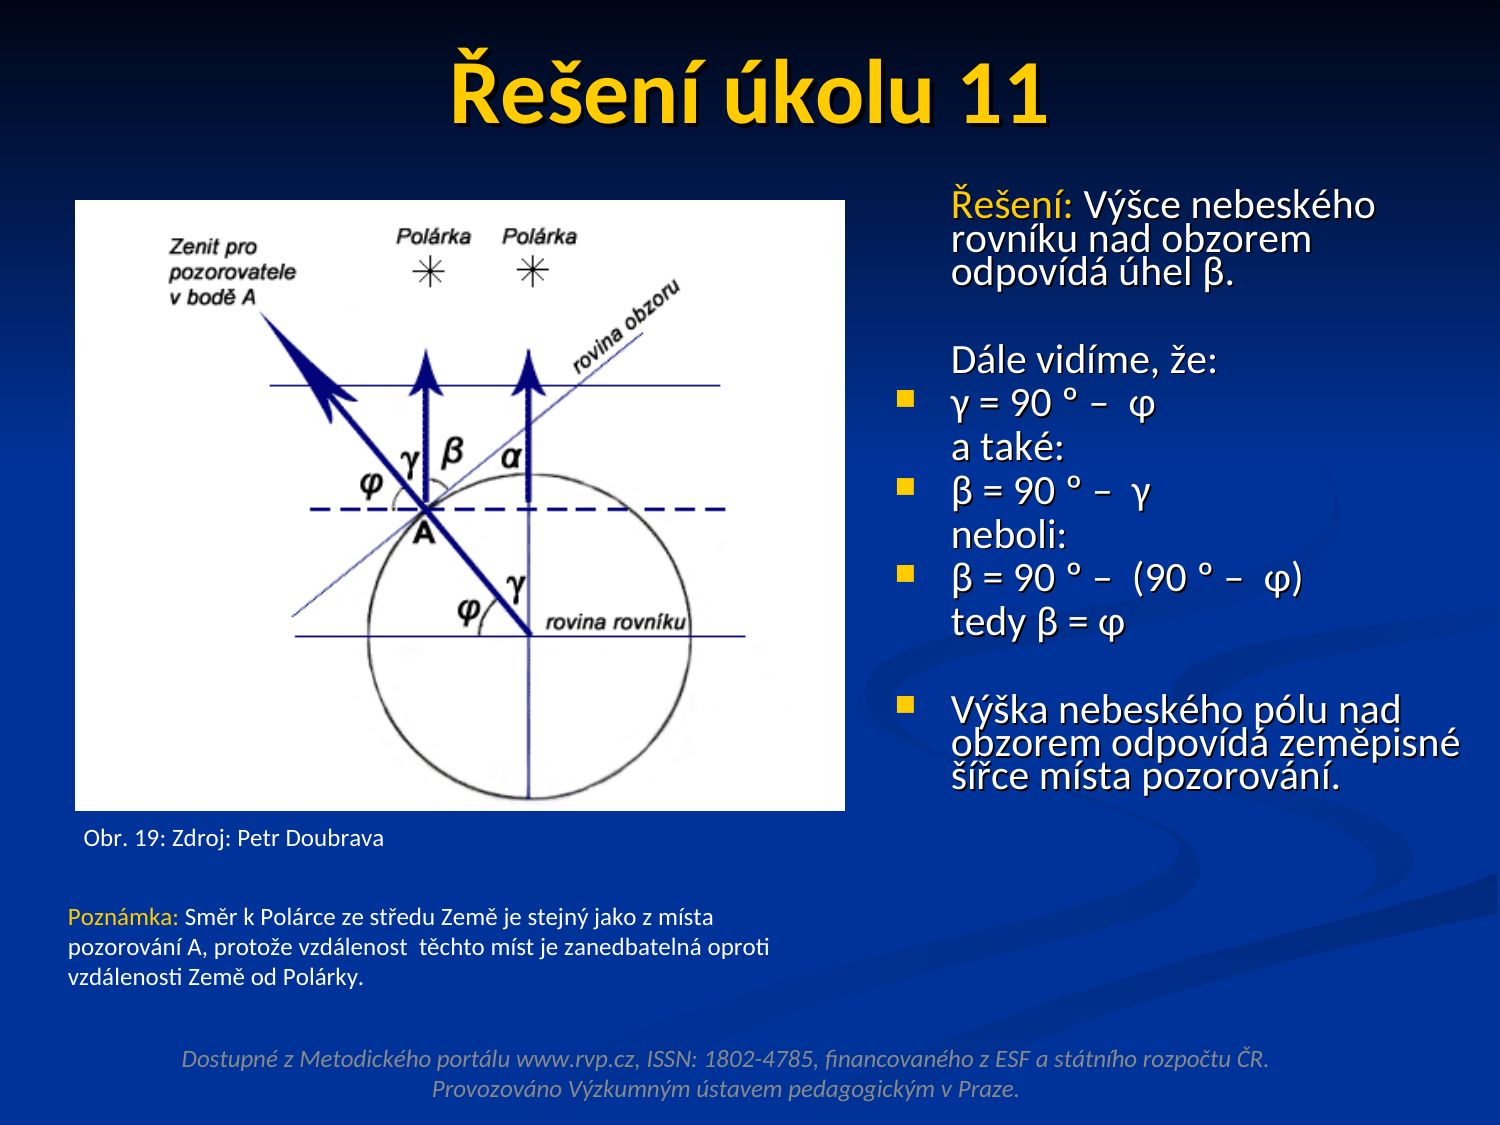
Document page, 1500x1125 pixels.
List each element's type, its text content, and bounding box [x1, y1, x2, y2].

text_box Obr. 19: Zdroj: Petr Doubrava [68, 813, 401, 859]
text_box Poznámka: Směr k Polárce ze středu Země je stejný jako z místa pozorování A, protože vzdálenost těchto míst je zanedbatelná oproti vzdálenosti Země od Polárky. [53, 893, 825, 999]
picture [75, 200, 845, 811]
list Řešení: Výšce nebeského rovníku nad obzorem odpovídá úhel β. Dále vidíme, že: γ = 90 º – φ a také: β = 90 º – γ neboli: β = 90 º – (90 º – φ) tedy β = φ Výška nebeského pólu nad obzorem odpovídá zeměpisné šířce místa pozorování. [879, 184, 1483, 1000]
title Řešení úkolu 11 [75, 7, 1426, 195]
text_box Dostupné z Metodického portálu www.rvp.cz, ISSN: 1802-4785, financovaného z ESF a státního rozpočtu ČR. Provozováno Výzkumným ústavem pedagogickým v Praze. [105, 1042, 1348, 1103]
